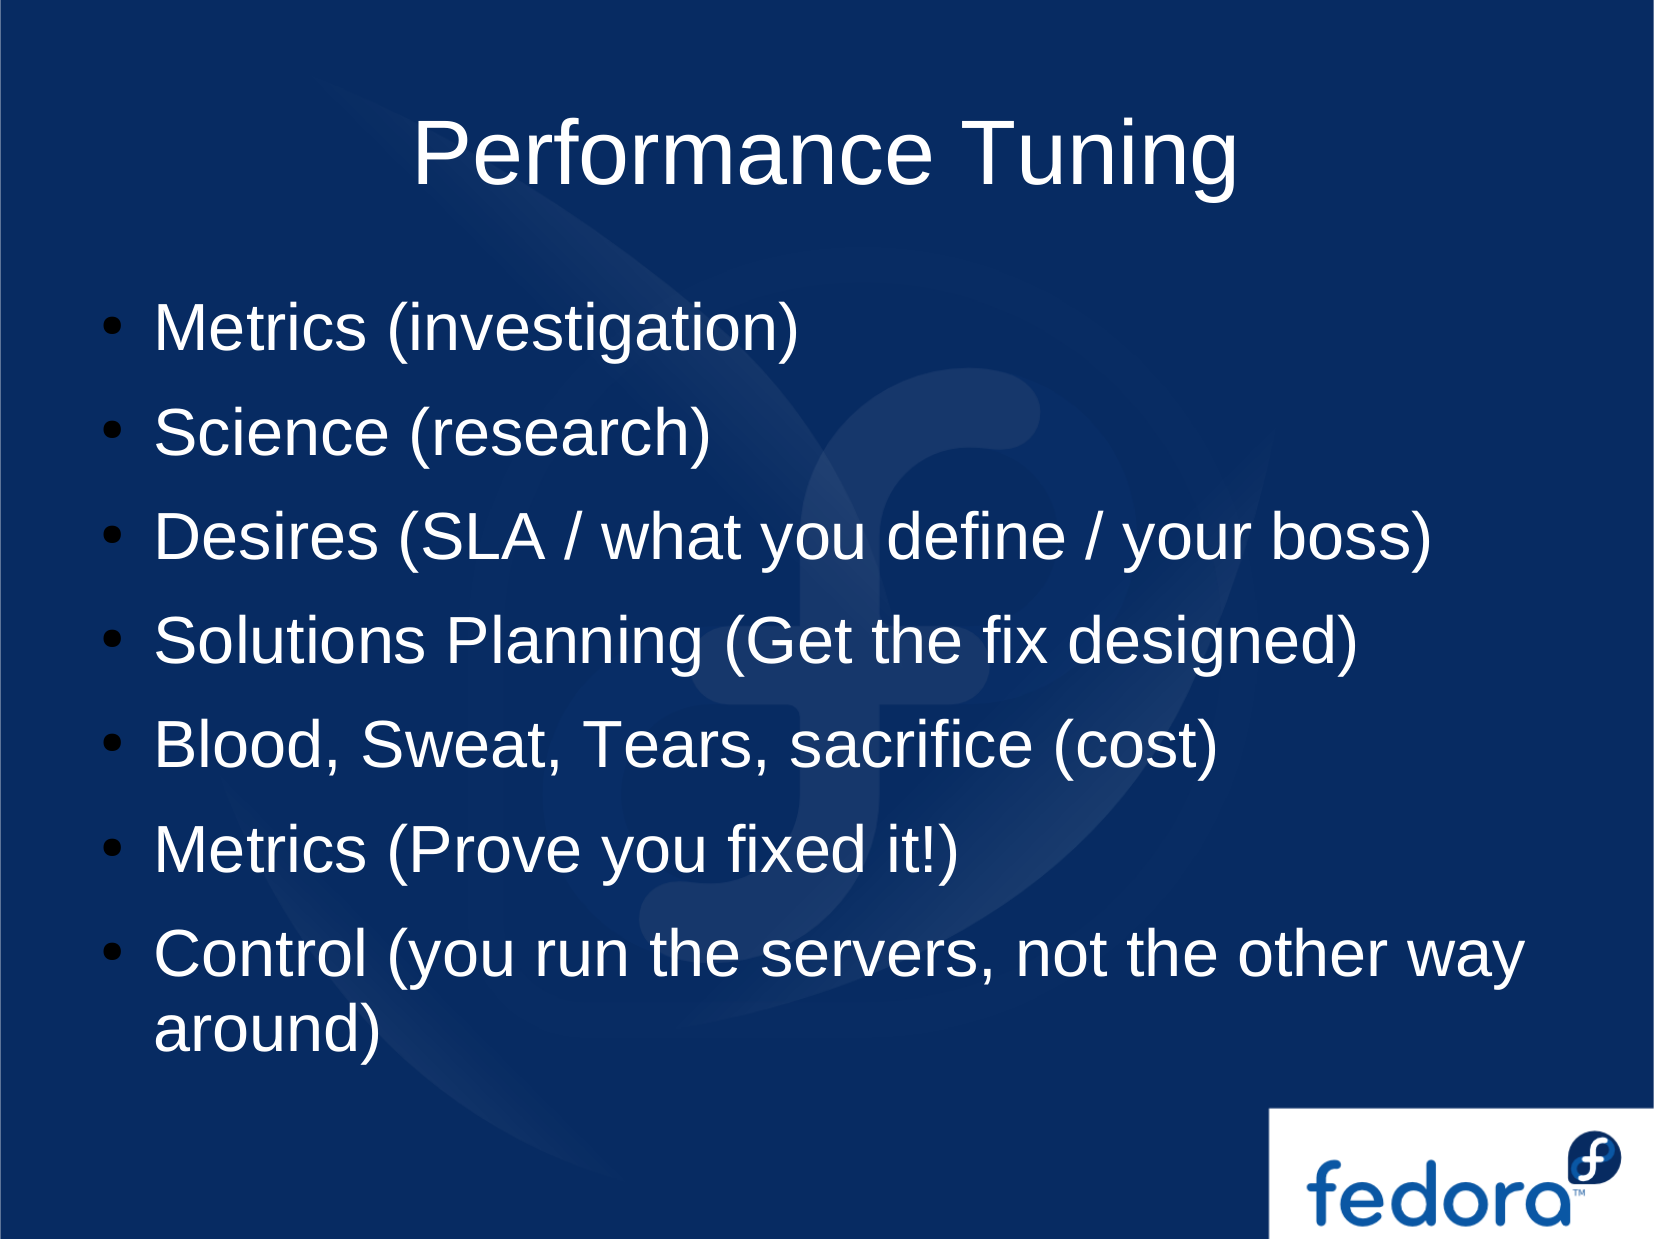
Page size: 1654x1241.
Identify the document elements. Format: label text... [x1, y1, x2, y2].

picture [0, 0, 1654, 1239]
list Metrics (investigation) Science (research) Desires (SLA / what you define / your boss) Solutions Planning (Get the fix designed) Blood, Sweat, Tears, sacrifice (cost) Metrics (Prove you fixed it!) Control (you run the servers, not the other way around) [82, 290, 1571, 1094]
title Performance Tuning [82, 56, 1571, 250]
